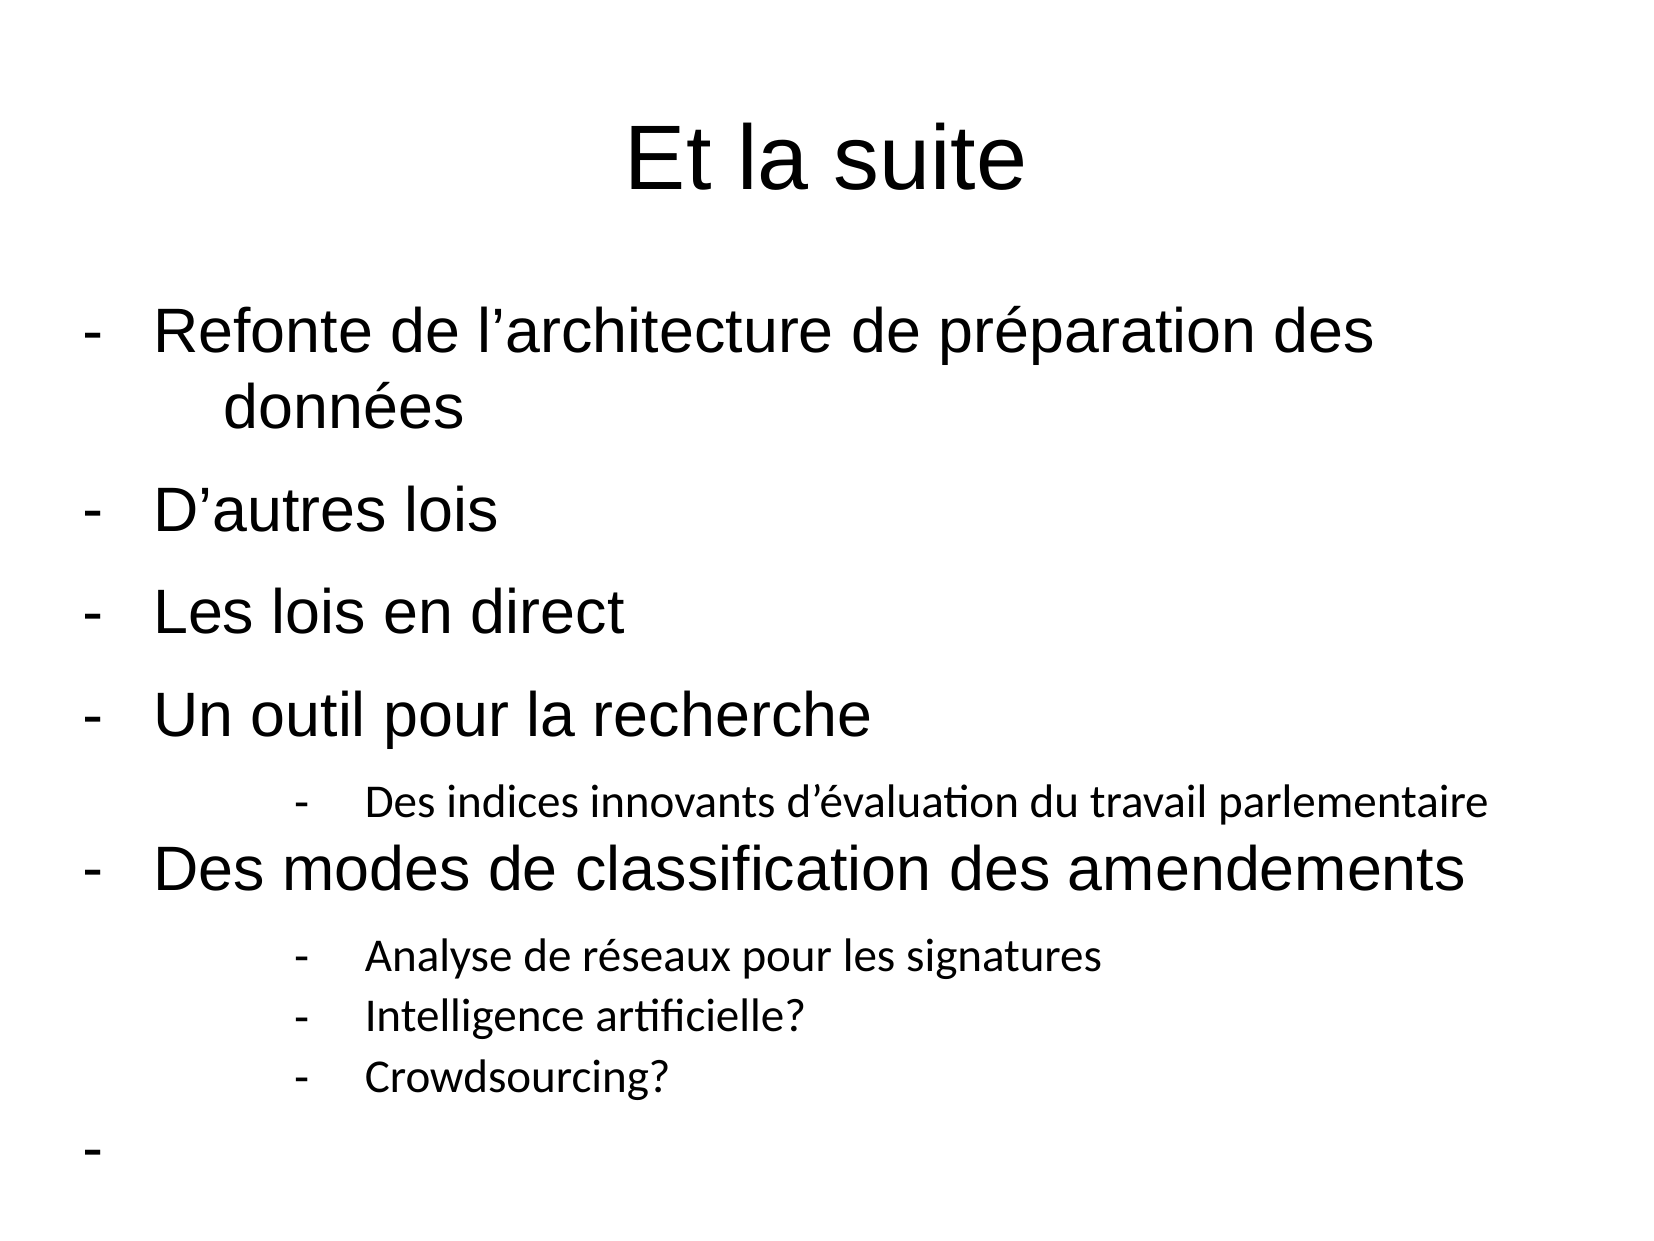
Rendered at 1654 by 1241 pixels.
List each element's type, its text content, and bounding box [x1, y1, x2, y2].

title Et la suite [82, 49, 1571, 257]
list Refonte de l’architecture de préparation des données D’autres lois Les lois en direct Un outil pour la recherche Des indices innovants d’évaluation du travail parlementaire Des modes de classification des amendements Analyse de réseaux pour les signatures Intelligence artificielle? Crowdsourcing? [82, 290, 1571, 1109]
